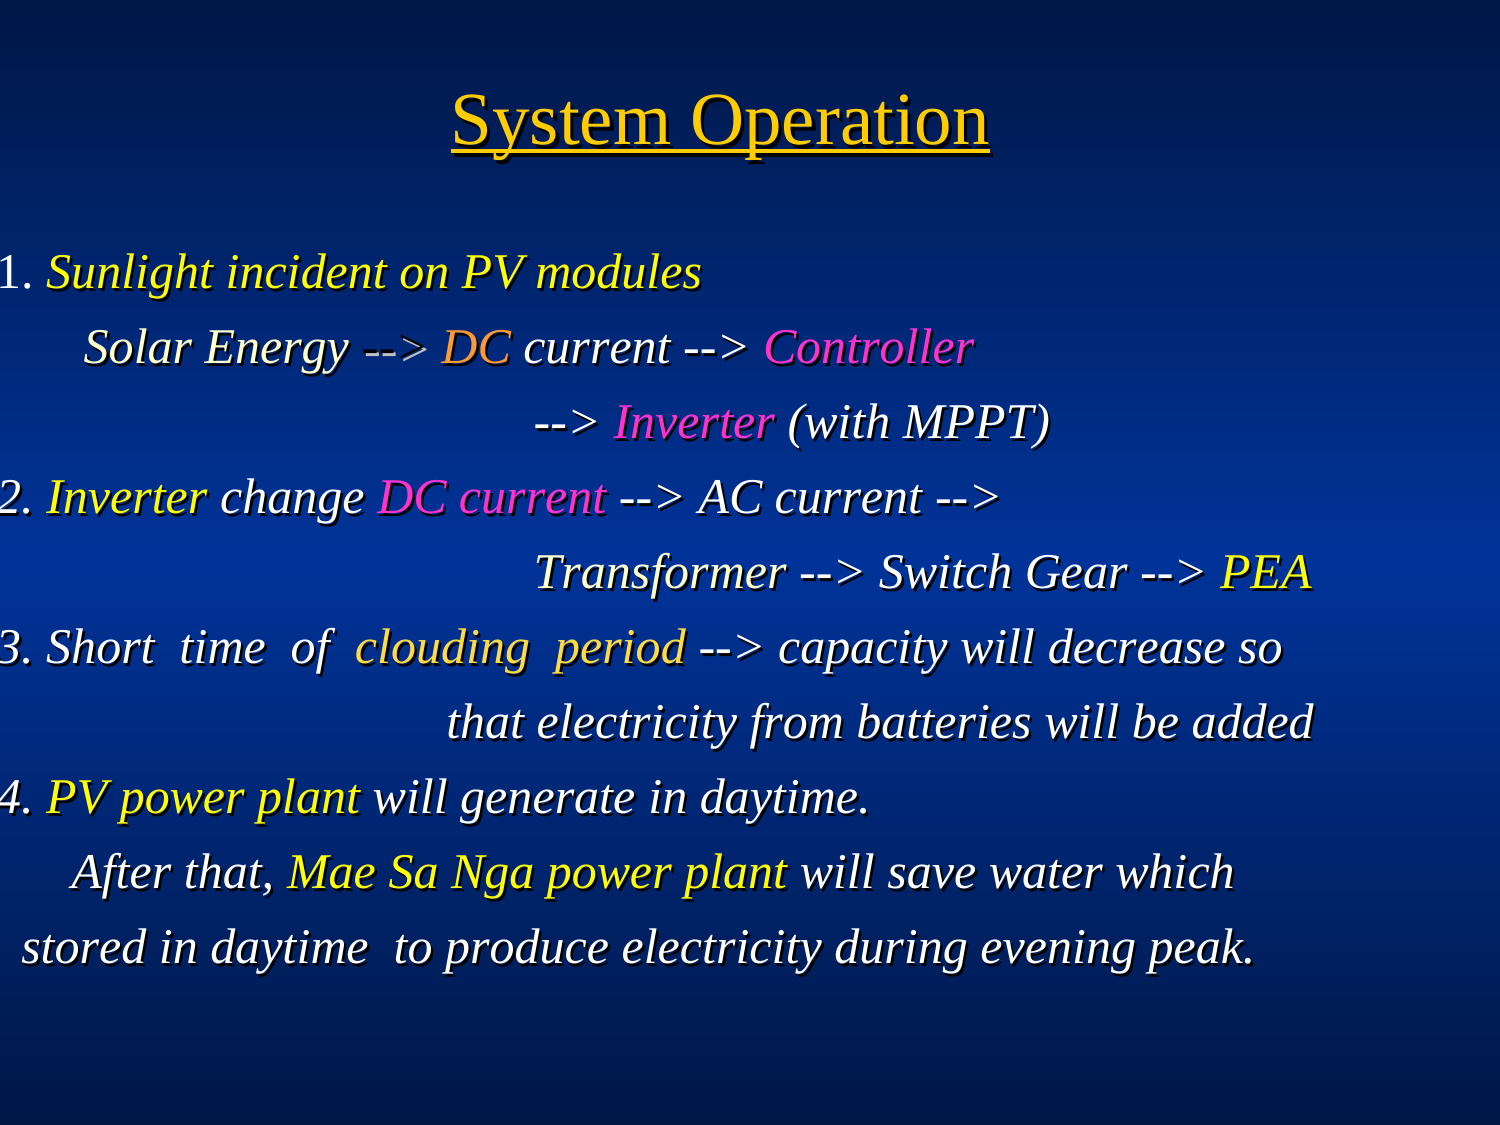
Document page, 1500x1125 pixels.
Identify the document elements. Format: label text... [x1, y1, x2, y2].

text_box System Operation [435, 62, 1005, 168]
text_box 1. Sunlight incident on PV modules Solar Energy --> DC current --> Controller --> Inverter (with MPPT) 2. Inverter change DC current --> AC current --> Transformer --> Switch Gear --> PEA 3. Short time of clouding period --> capacity will decrease so that electricity from batteries will be added 4. PV power plant will generate in daytime. After that, Mae Sa Nga power plant will save water which stored in daytime to produce electricity during evening peak. [0, 216, 1500, 982]
